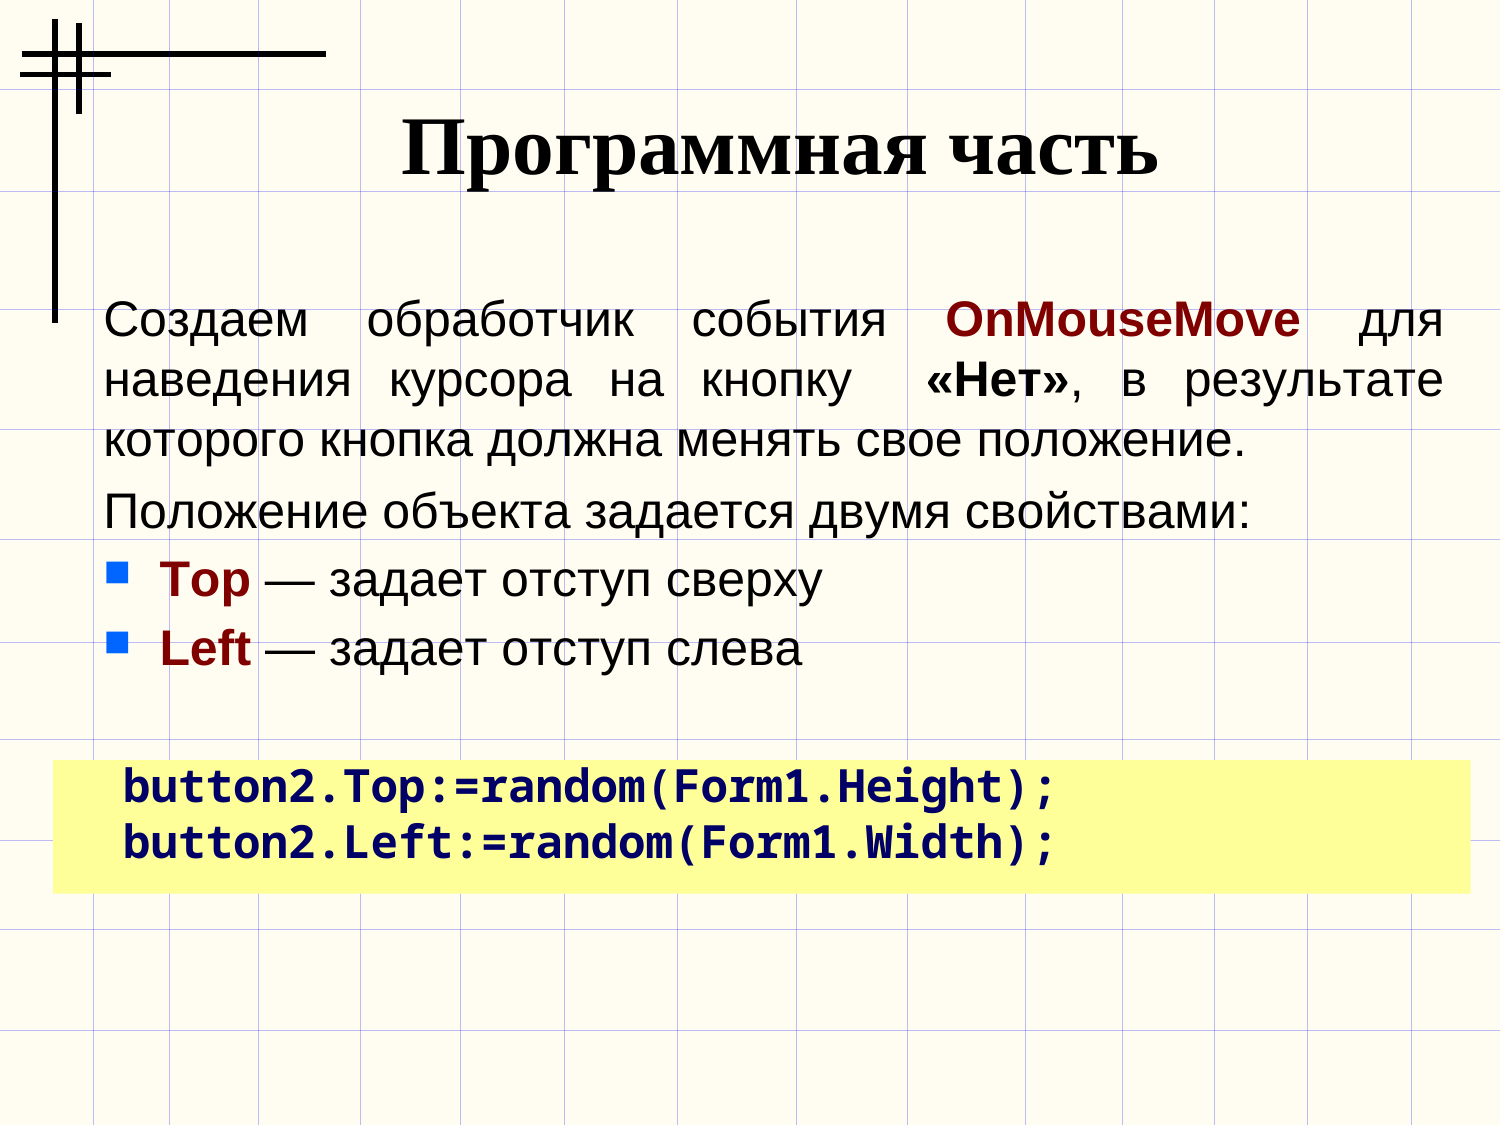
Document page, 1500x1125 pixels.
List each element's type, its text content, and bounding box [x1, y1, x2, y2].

title Программная часть [75, 74, 1447, 209]
text_box Создаем обработчик события OnMouseMove для наведения курсора на кнопку «Нет», в результате которого кнопка должна менять свое положение. Положение объекта задается двумя свойствами: Top — задает отступ сверху Left — задает отступ слева [88, 278, 1459, 685]
list button2.Top:=random(Form1.Height); button2.Left:=random(Form1.Width); [53, 760, 1471, 894]
